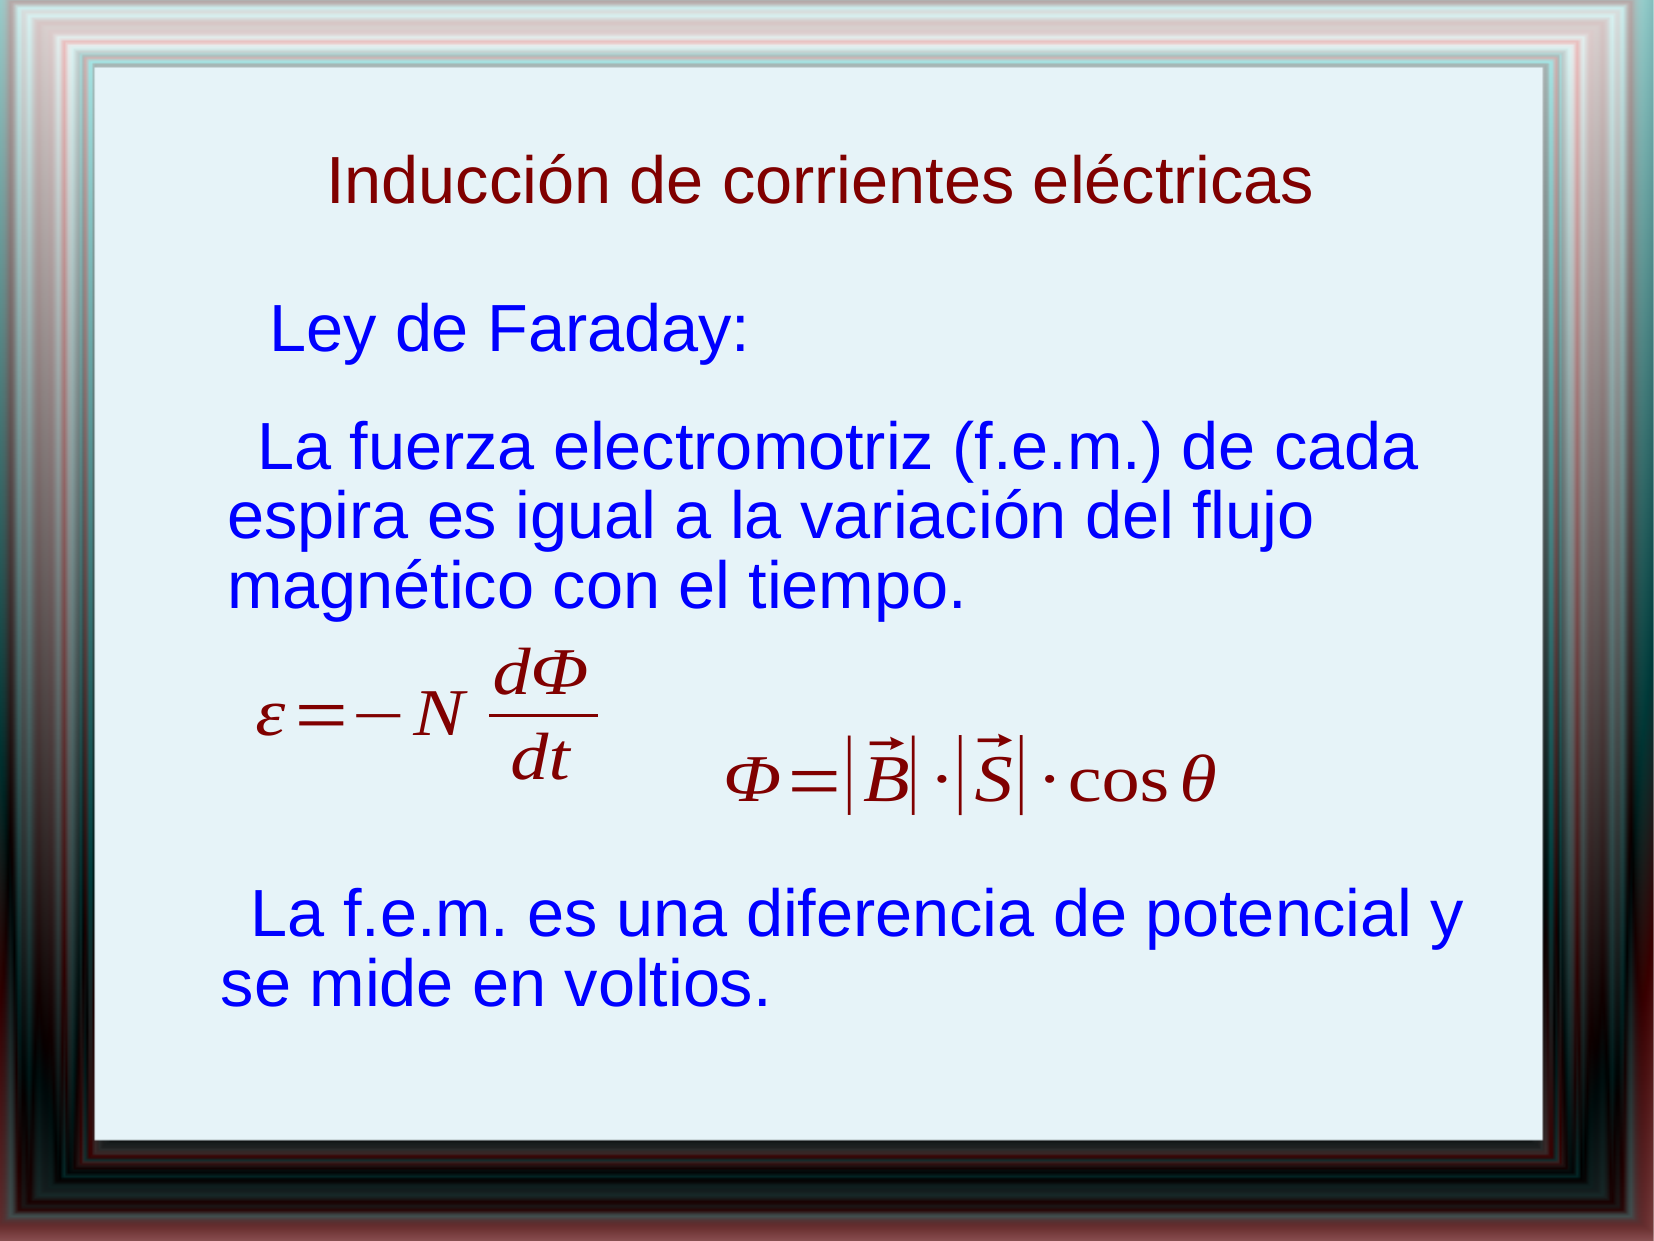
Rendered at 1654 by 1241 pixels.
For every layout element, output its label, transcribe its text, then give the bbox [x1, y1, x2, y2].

picture [0, 0, 1654, 1241]
chart [708, 732, 1229, 818]
text_box Inducción de corrientes eléctricas [271, 141, 1371, 217]
text_box La fuerza electromotriz (f.e.m.) de cada espira es igual a la variación del flujo magnético con el tiempo. [212, 406, 1441, 636]
chart [237, 636, 614, 797]
text_box Ley de Faraday: [224, 288, 1058, 378]
text_box La f.e.m. es una diferencia de potencial y se mide en voltios. [206, 874, 1489, 1034]
